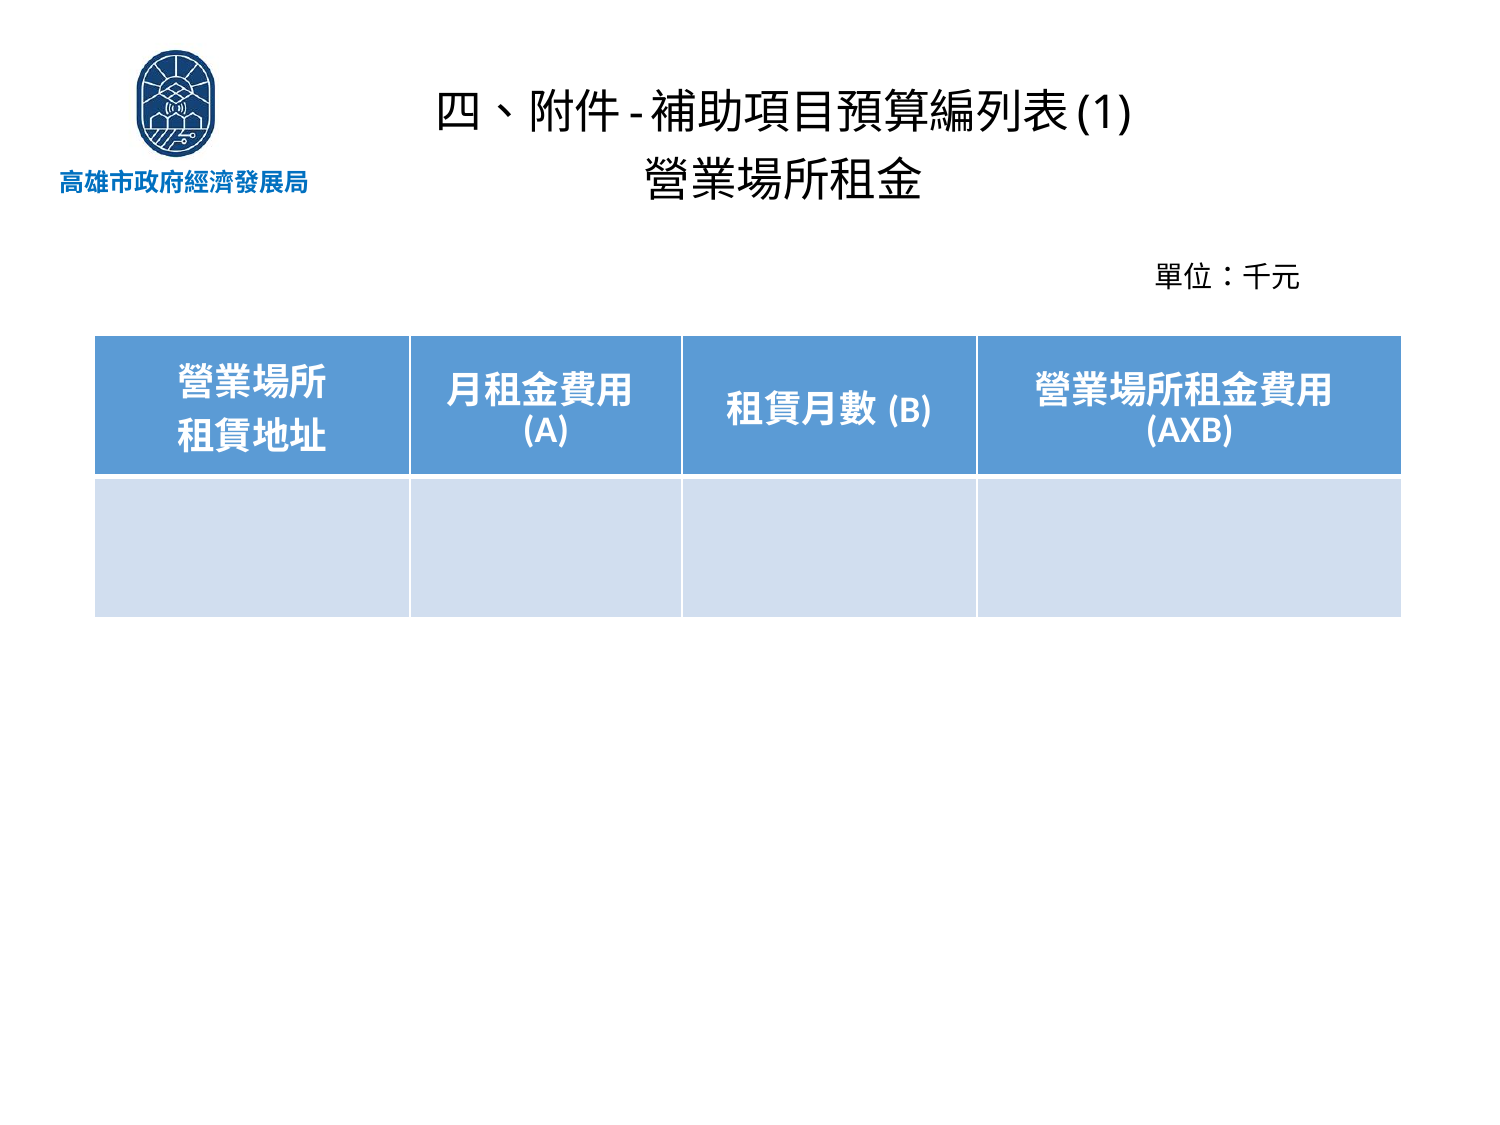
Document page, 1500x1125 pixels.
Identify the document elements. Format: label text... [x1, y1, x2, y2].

table_cell [683, 479, 976, 617]
table_header 月租金費用(A) [411, 336, 681, 474]
table_cell [95, 479, 409, 617]
picture [103, 30, 248, 174]
table_header 營業場所租金費用(AXB) [978, 336, 1401, 474]
table_header 租賃月數(B) [683, 336, 976, 474]
table_cell [411, 479, 681, 617]
table_header 營業場所 租賃地址 [95, 336, 409, 474]
table_cell [978, 479, 1401, 617]
text_box 四、附件-補助項目預算編列表(1) 營業場所租金 [108, 66, 1459, 219]
text_box 單位：千元 [1139, 251, 1500, 301]
